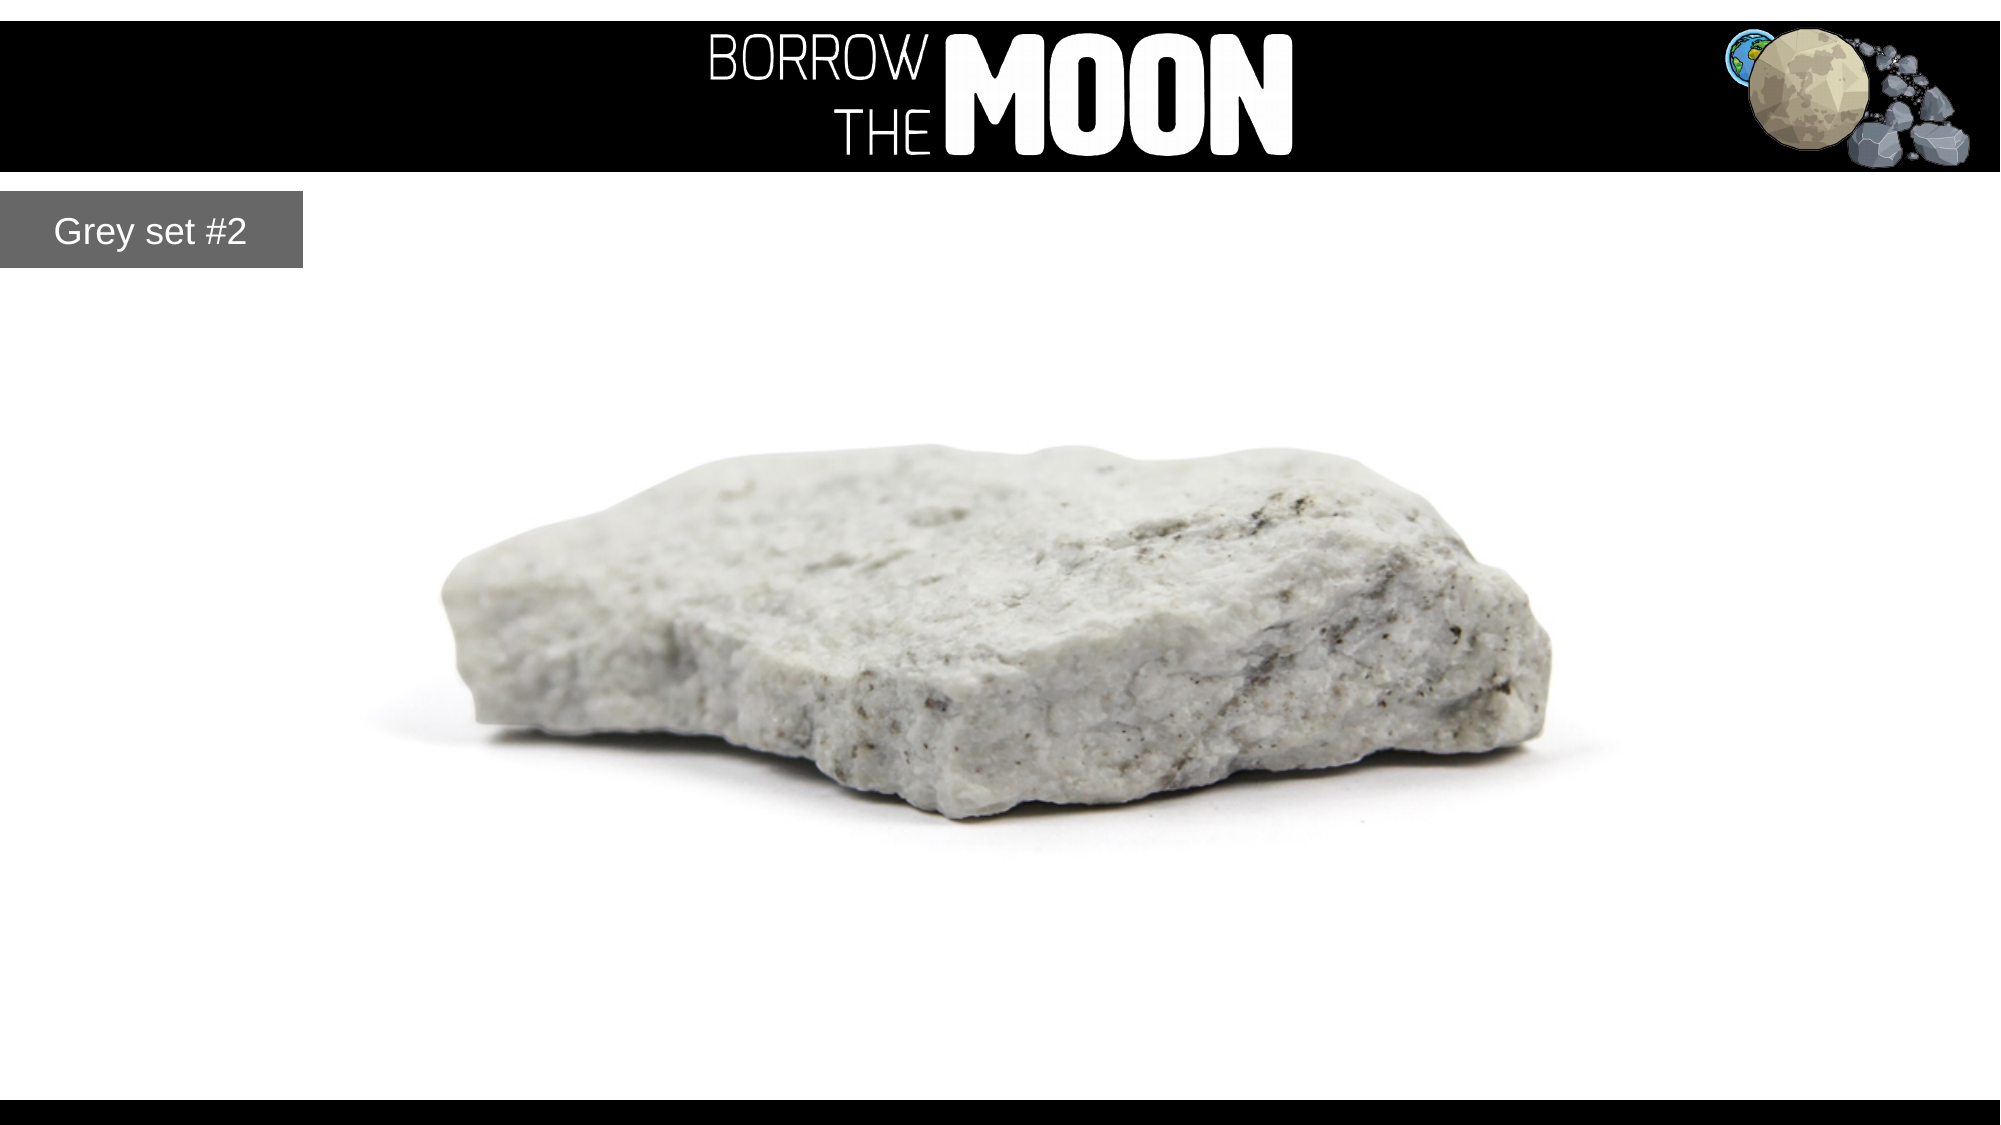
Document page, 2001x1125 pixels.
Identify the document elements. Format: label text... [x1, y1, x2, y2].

text_box Grey set #2 [0, 191, 303, 268]
picture [346, 197, 1654, 1069]
